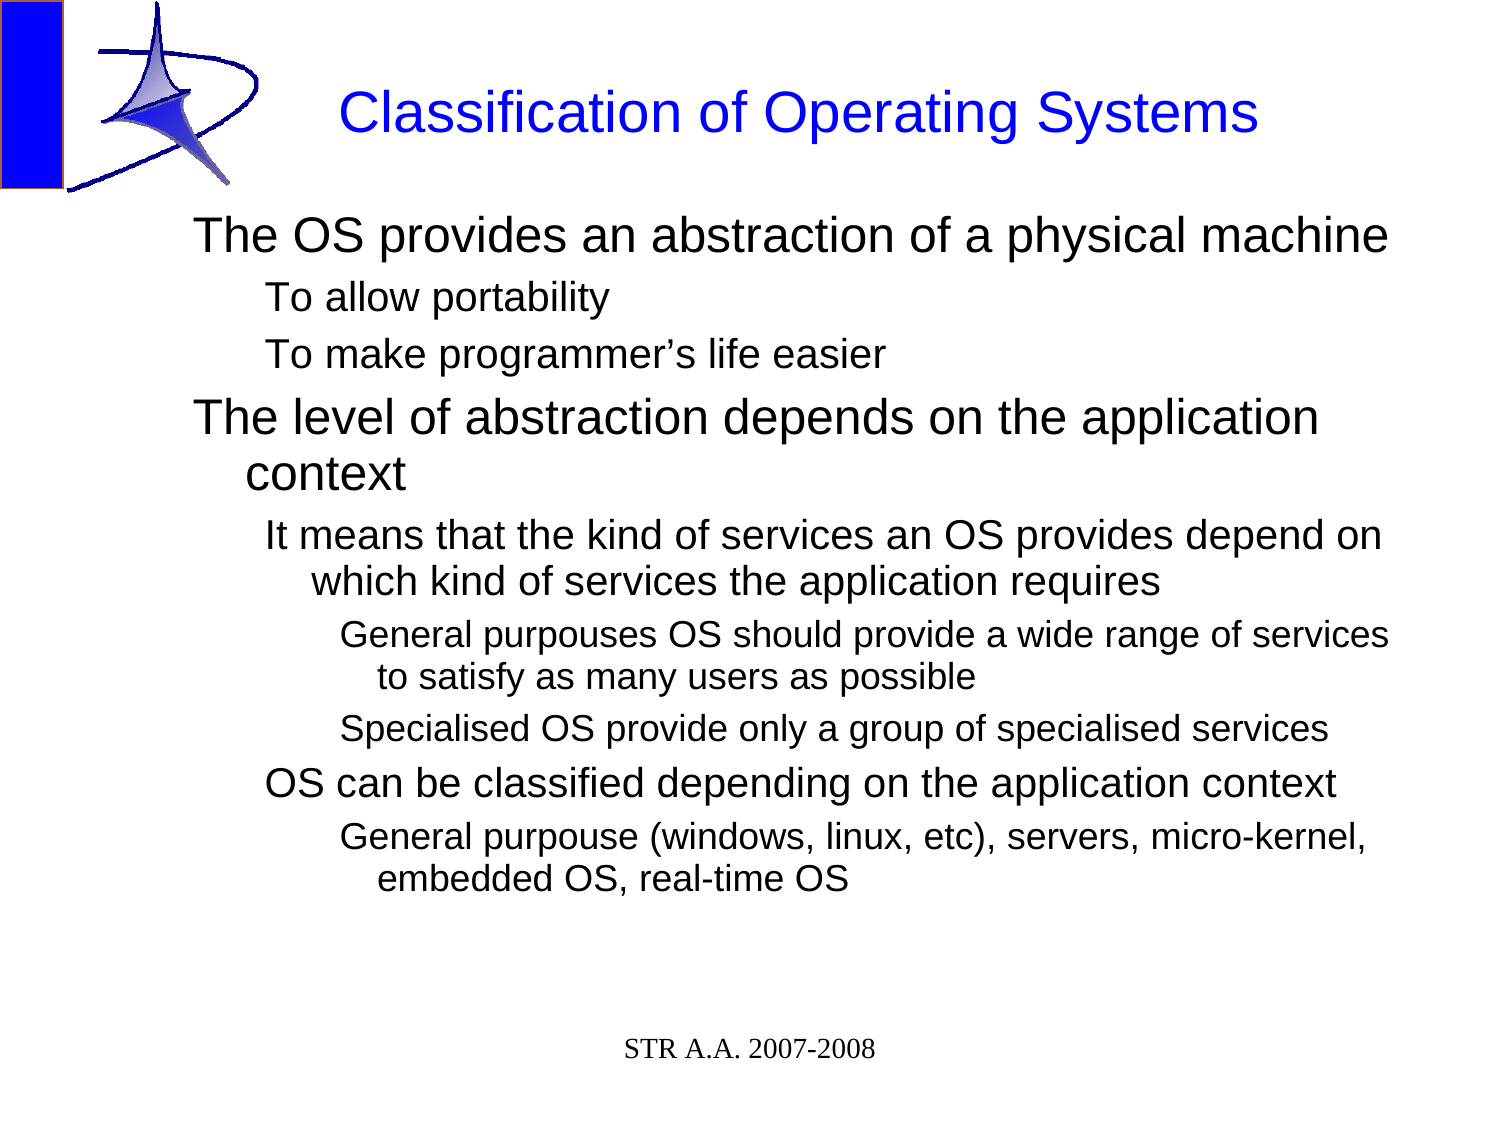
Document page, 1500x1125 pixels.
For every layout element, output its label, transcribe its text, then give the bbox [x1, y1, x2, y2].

title Classification of Operating Systems [174, 61, 1425, 164]
list The OS provides an abstraction of a physical machine To allow portability To make programmer’s life easier The level of abstraction depends on the application context It means that the kind of services an OS provides depend on which kind of services the application requires General purpouses OS should provide a wide range of services to satisfy as many users as possible Specialised OS provide only a group of specialised services OS can be classified depending on the application context General purpouse (windows, linux, etc), servers, micro-kernel, embedded OS, real-time OS [174, 199, 1425, 963]
picture [62, 0, 263, 197]
